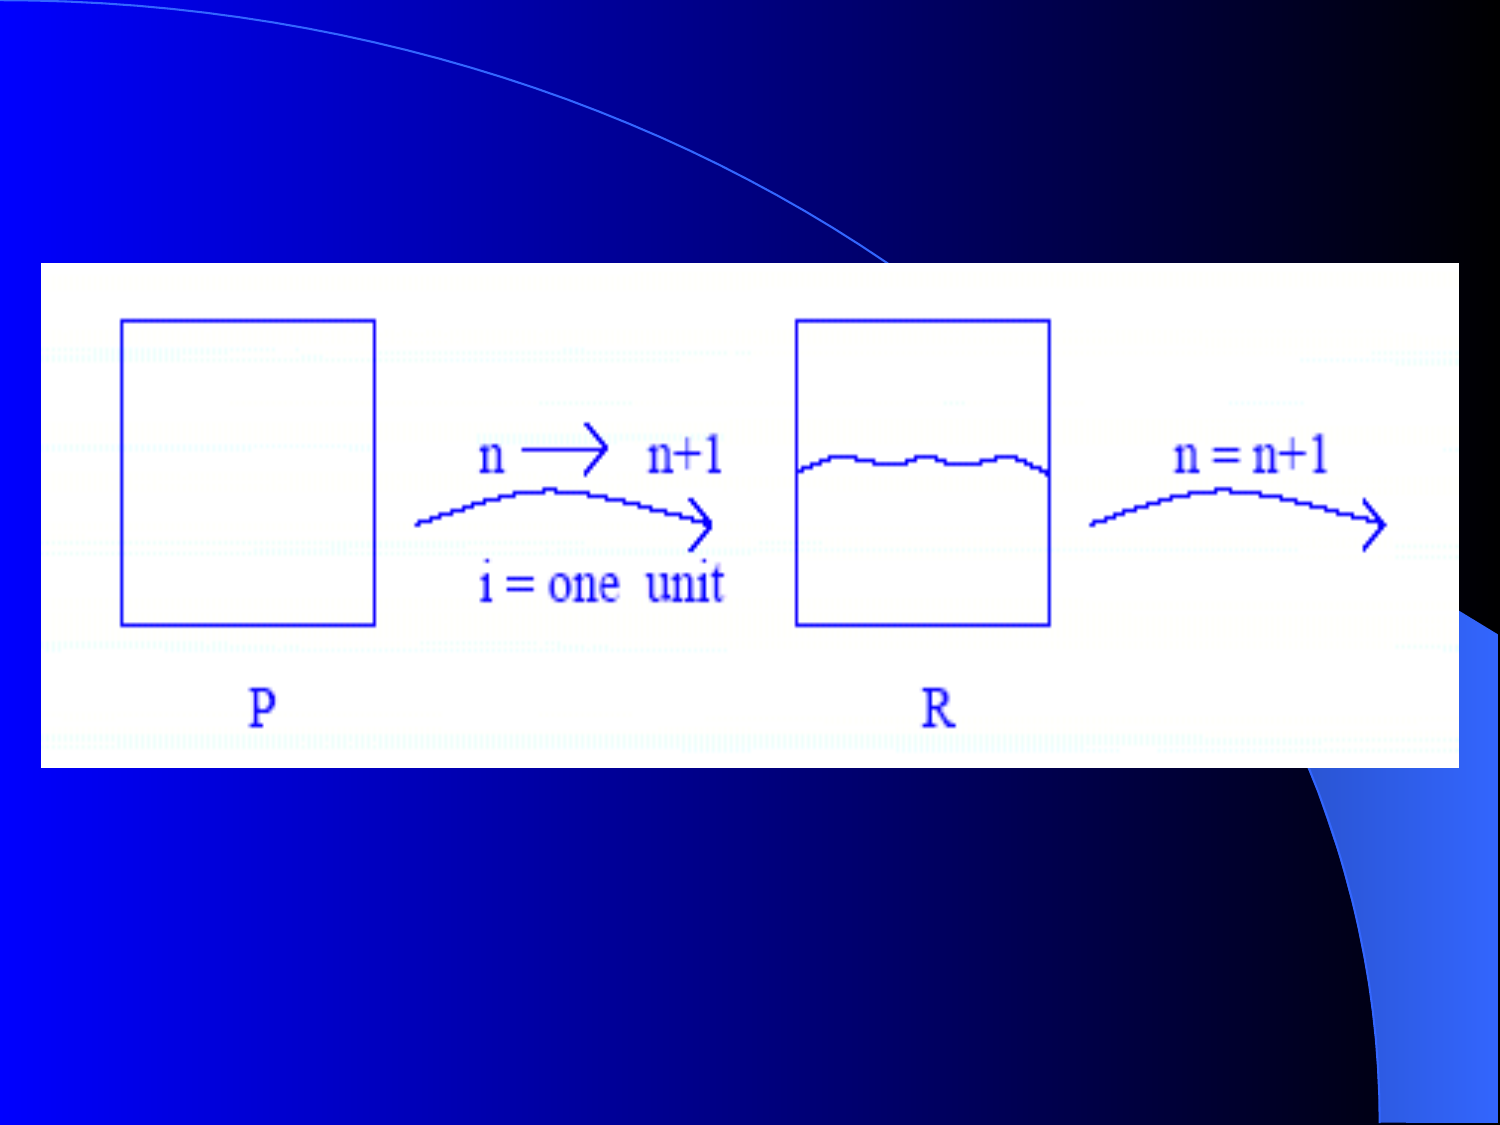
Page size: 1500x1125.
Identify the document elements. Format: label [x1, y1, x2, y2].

picture [41, 263, 1459, 768]
